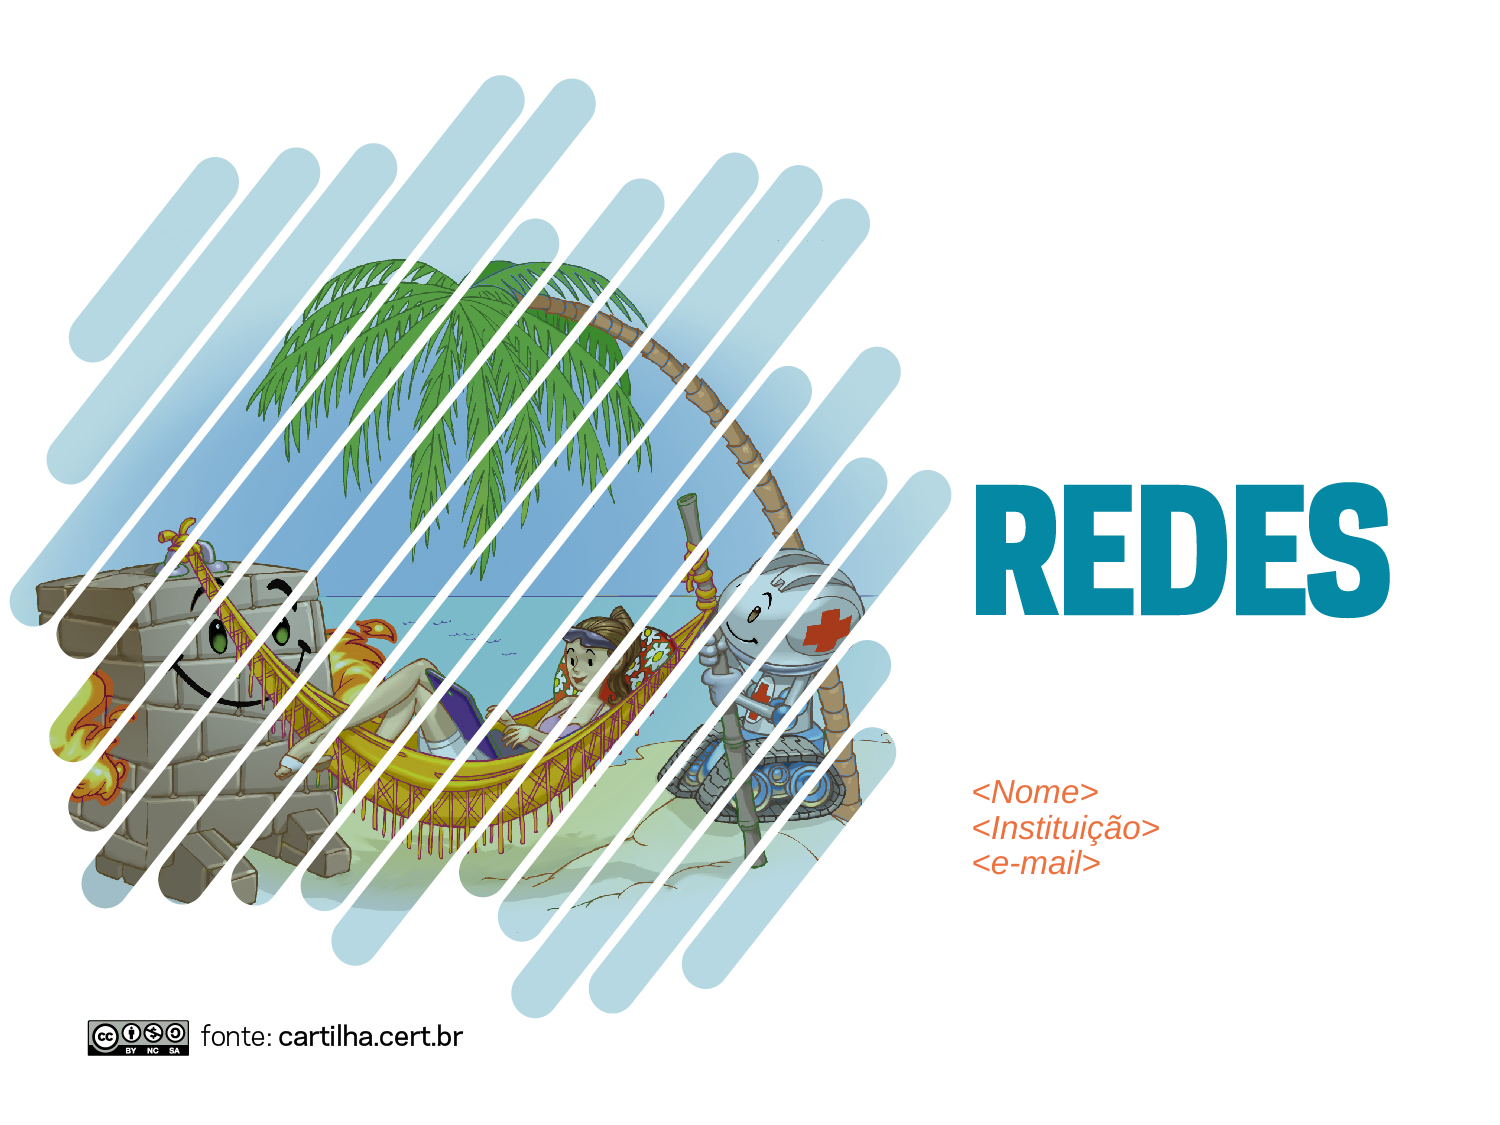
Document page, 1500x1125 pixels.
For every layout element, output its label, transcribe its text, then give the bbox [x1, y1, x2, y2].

text_box <Nome> <Instituição> <e-mail> [956, 767, 1359, 889]
picture [0, 0, 1500, 1125]
